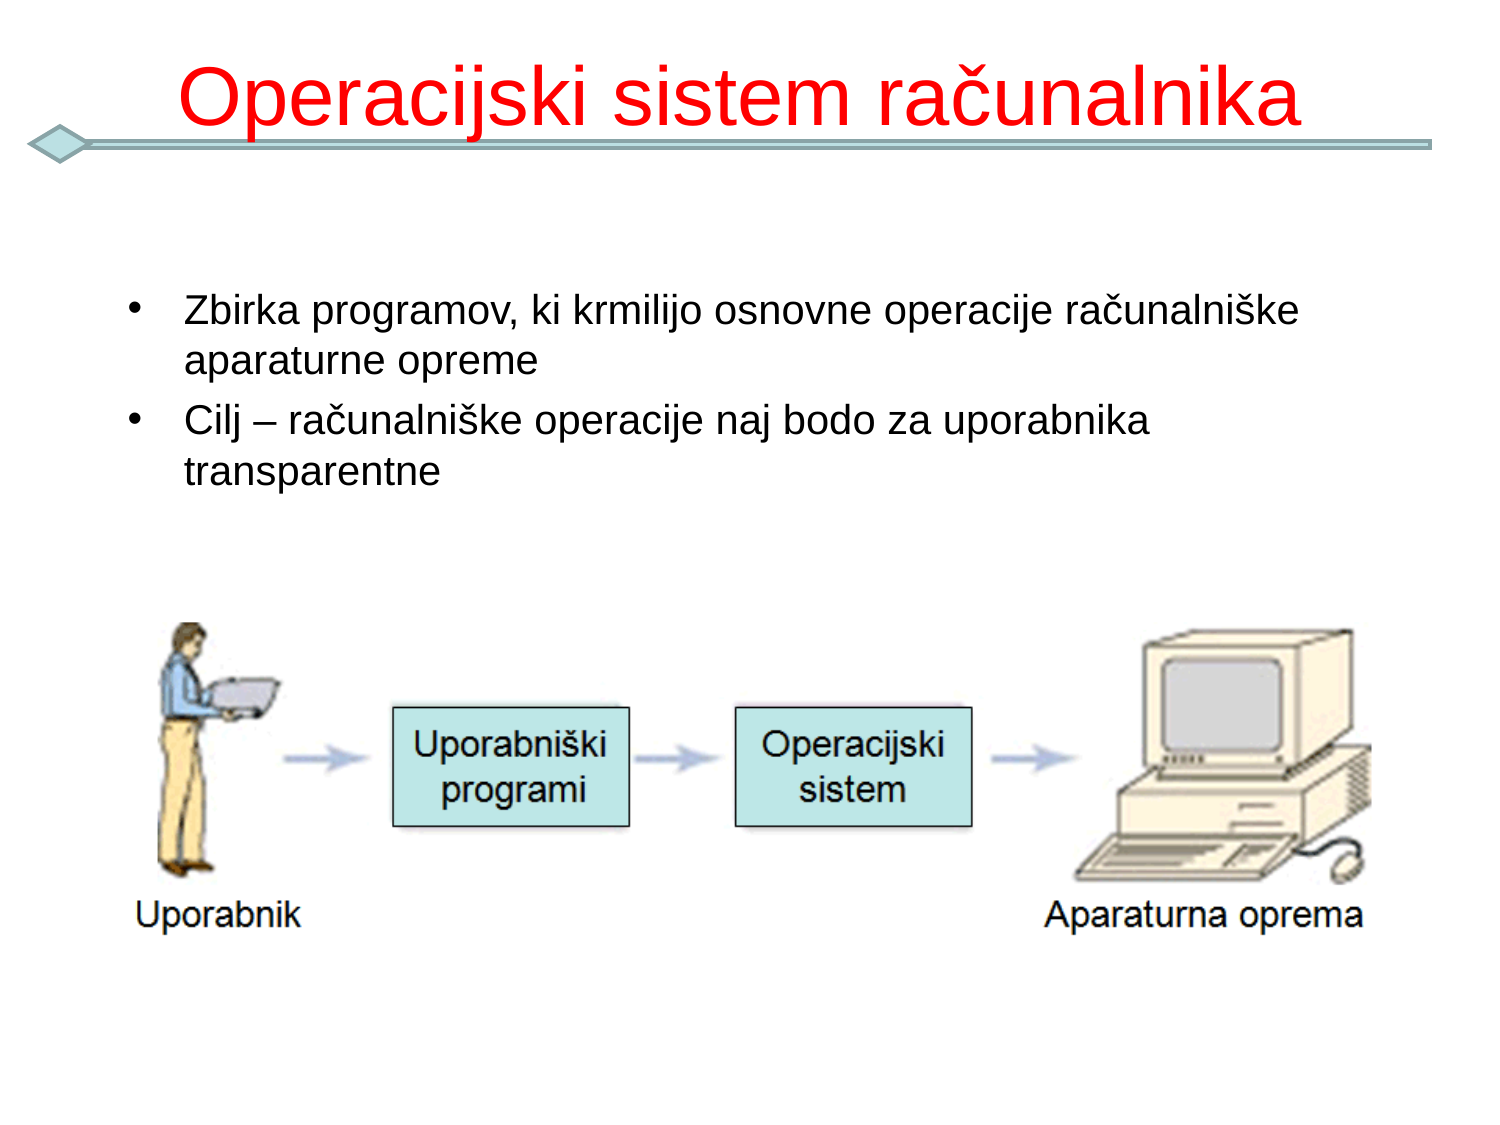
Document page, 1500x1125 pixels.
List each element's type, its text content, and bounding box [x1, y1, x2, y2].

picture [111, 621, 1389, 968]
list Zbirka programov, ki krmilijo osnovne operacije računalniške aparaturne opreme Cilj – računalniške operacije naj bodo za uporabnika transparentne [112, 274, 1388, 621]
title Operacijski sistem računalnika [76, 30, 1427, 153]
